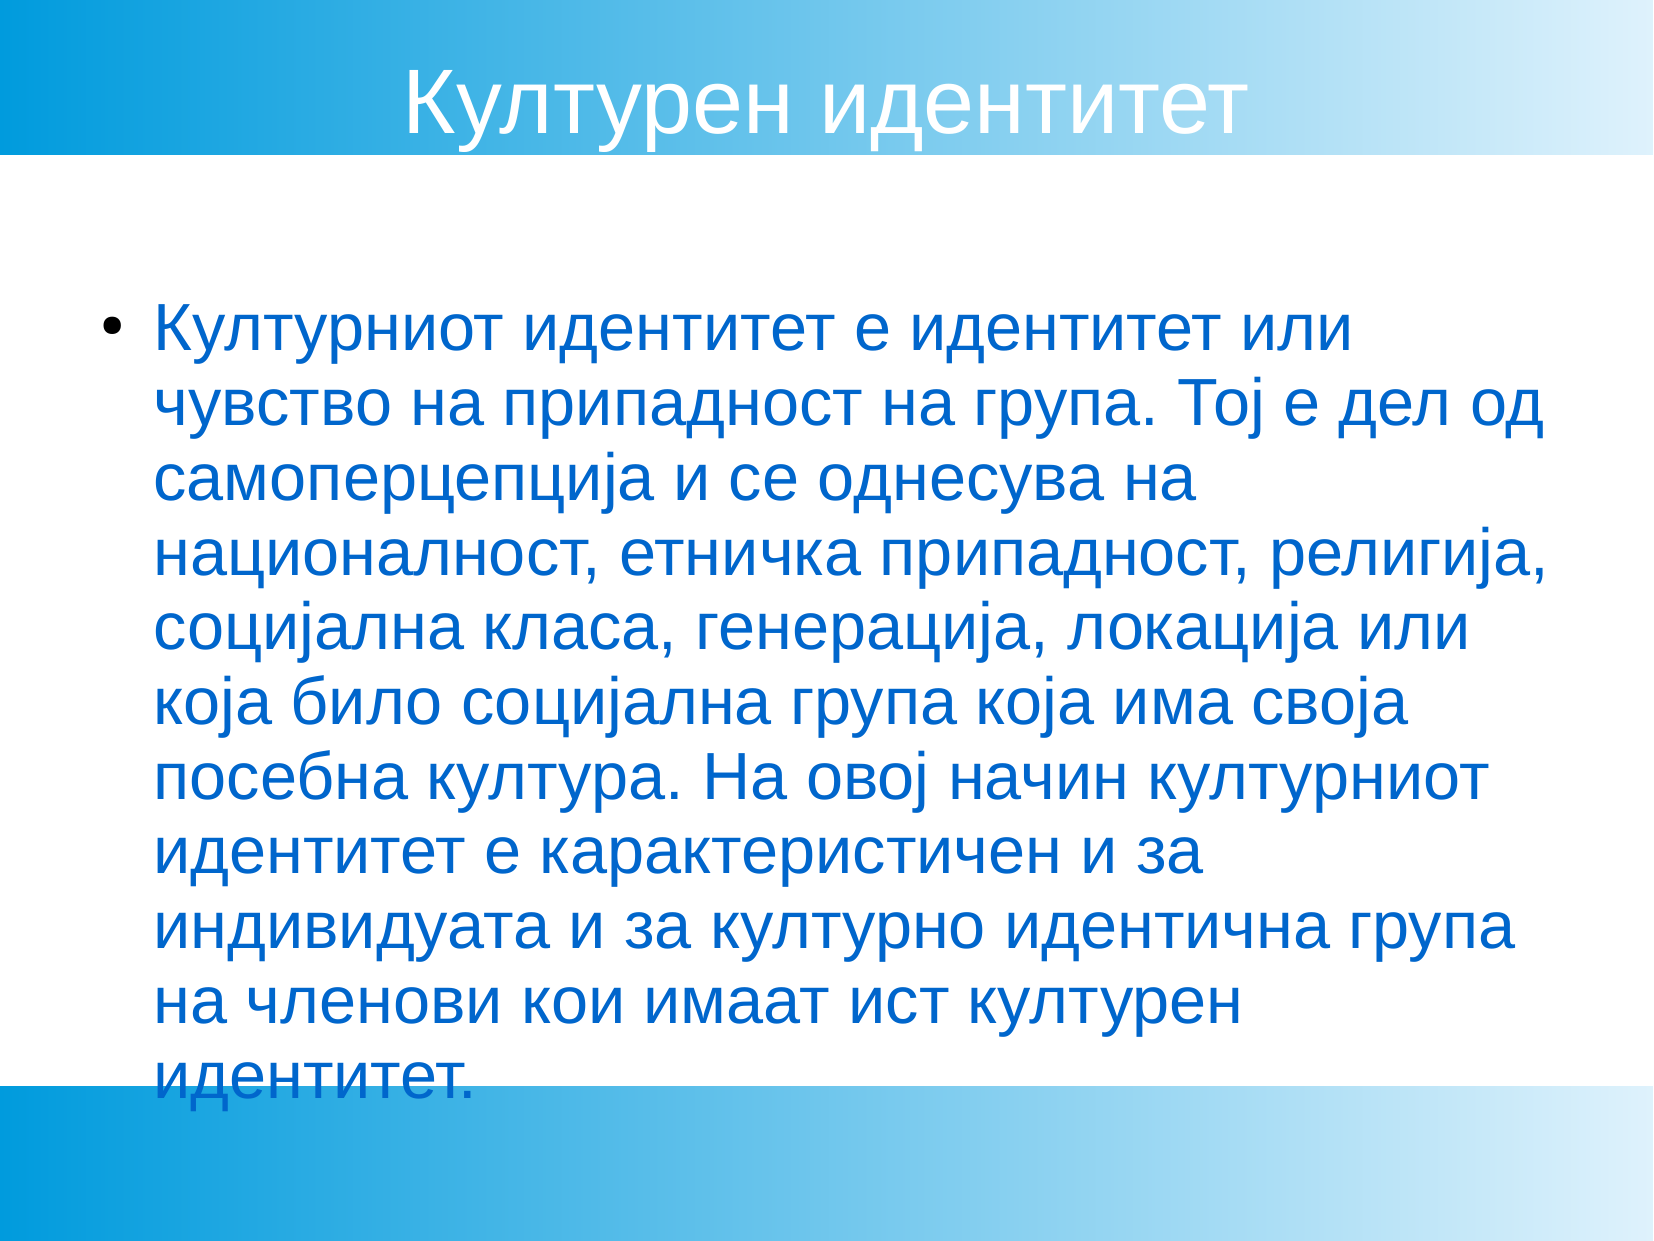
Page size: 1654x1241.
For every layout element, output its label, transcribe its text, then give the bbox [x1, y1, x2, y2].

list Културниот идентитет е идентитет или чувство на припадност на група. Тој е дел од самоперцепција и се однесува на националност, етничка припадност, религија, социјална класа, генерација, локација или која било социјална група која има своја посебна култура. На овој начин културниот идентитет е карактеристичен и за индивидуата и за културно идентична група на членови кои имаат ист културен идентитет. [82, 290, 1571, 1010]
title Културен идентитет [82, 49, 1571, 155]
